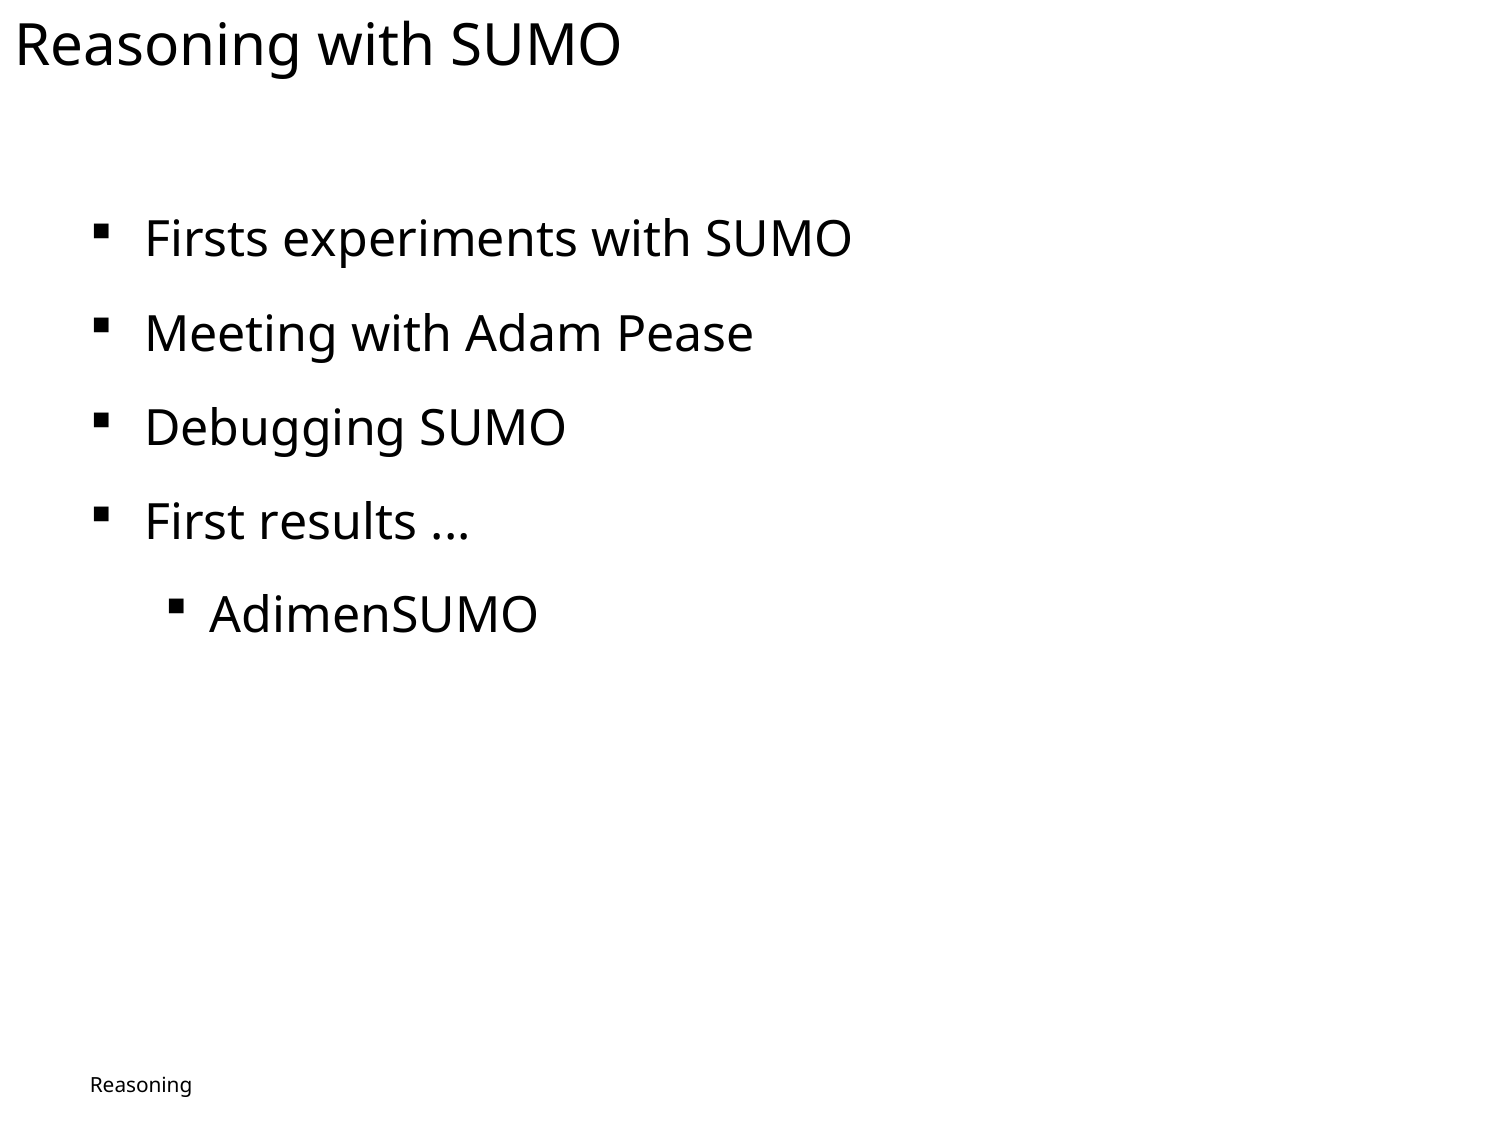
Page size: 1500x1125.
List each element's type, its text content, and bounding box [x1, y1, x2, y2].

title Reasoning with SUMO [0, 0, 1500, 91]
list Firsts experiments with SUMO Meeting with Adam Pease Debugging SUMO First results ... AdimenSUMO [75, 112, 1438, 1035]
